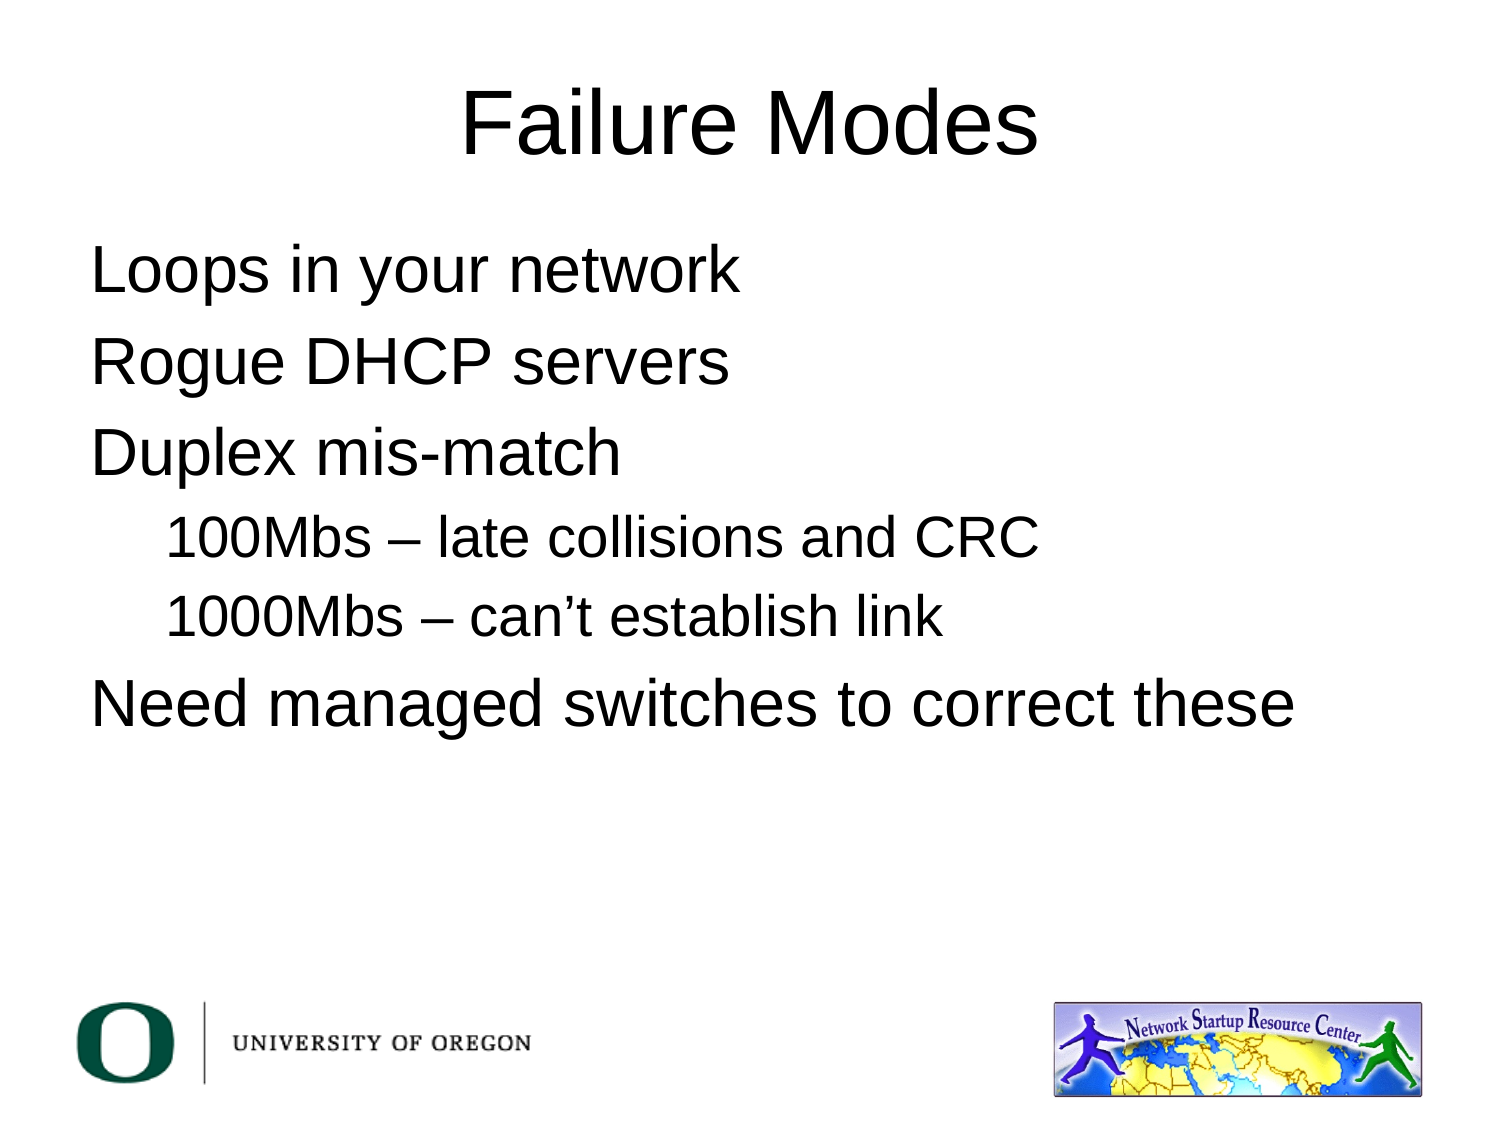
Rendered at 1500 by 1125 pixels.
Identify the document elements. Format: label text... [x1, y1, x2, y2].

picture [1050, 999, 1426, 1100]
picture [62, 998, 546, 1088]
title Failure Modes [75, 45, 1426, 201]
list Loops in your network Rogue DHCP servers Duplex mis-match 100Mbs – late collisions and CRC 1000Mbs – can’t establish link Need managed switches to correct these [75, 224, 1413, 963]
